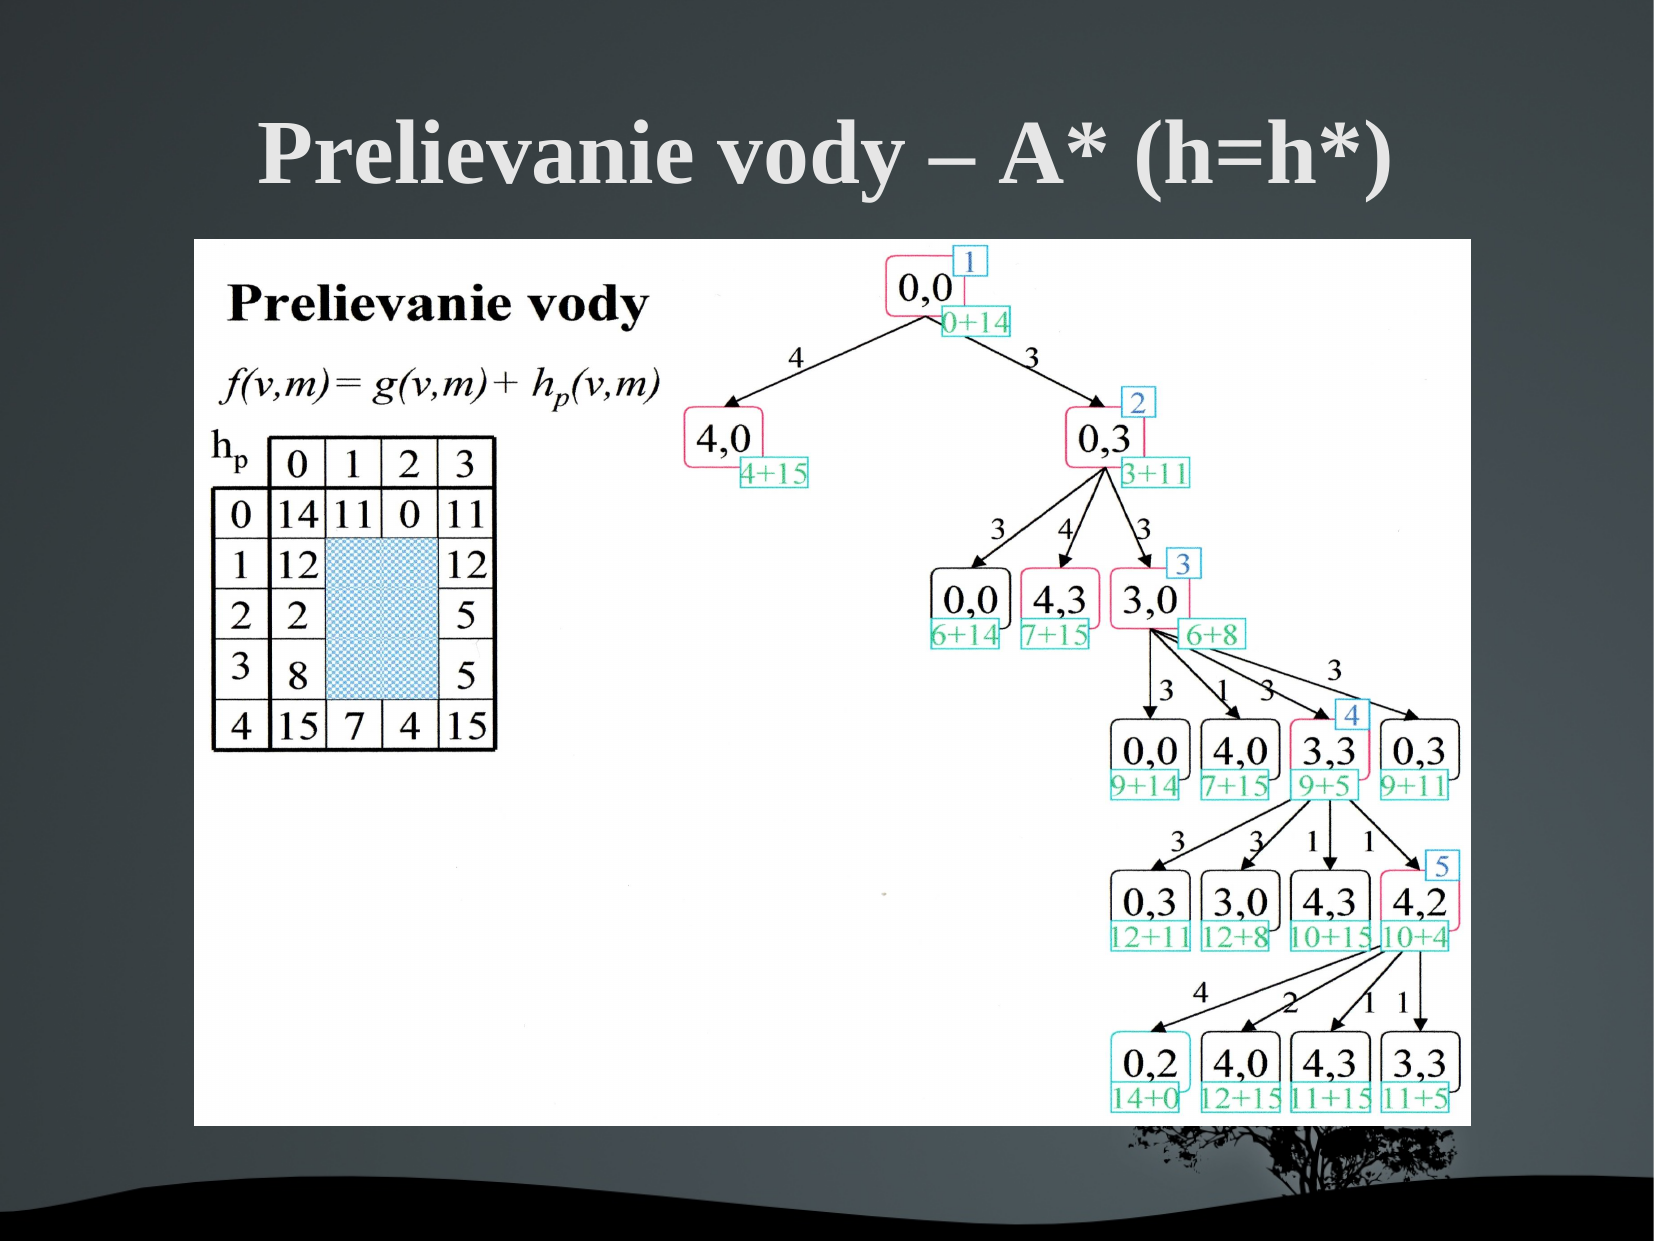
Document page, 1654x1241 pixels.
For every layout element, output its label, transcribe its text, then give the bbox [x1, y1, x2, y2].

picture [0, 0, 1654, 1241]
title Prelievanie vody – A* (h=h*) [82, 49, 1571, 257]
